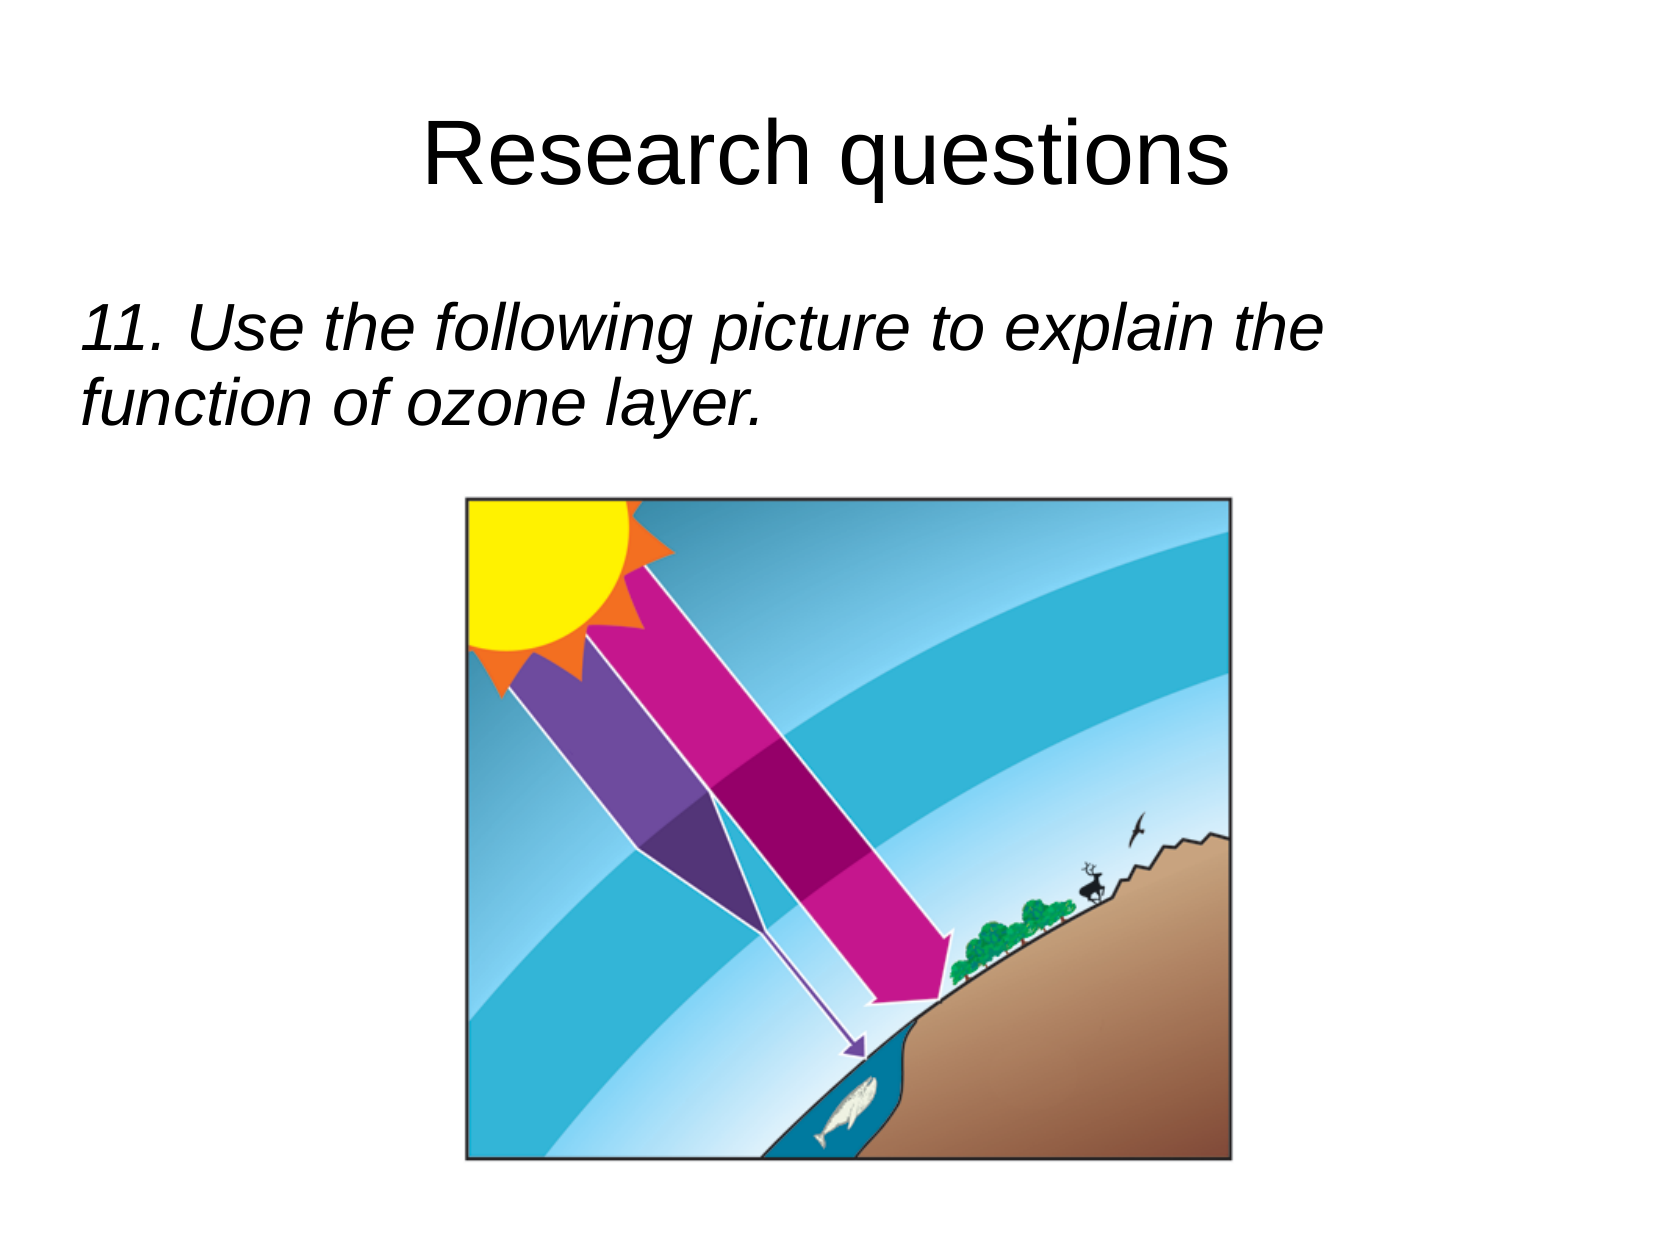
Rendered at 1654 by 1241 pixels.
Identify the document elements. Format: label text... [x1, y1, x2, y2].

picture [459, 492, 1241, 1170]
title Research questions [82, 49, 1571, 257]
list 11. Use the following picture to explain the function of ozone layer. [80, 290, 1536, 461]
